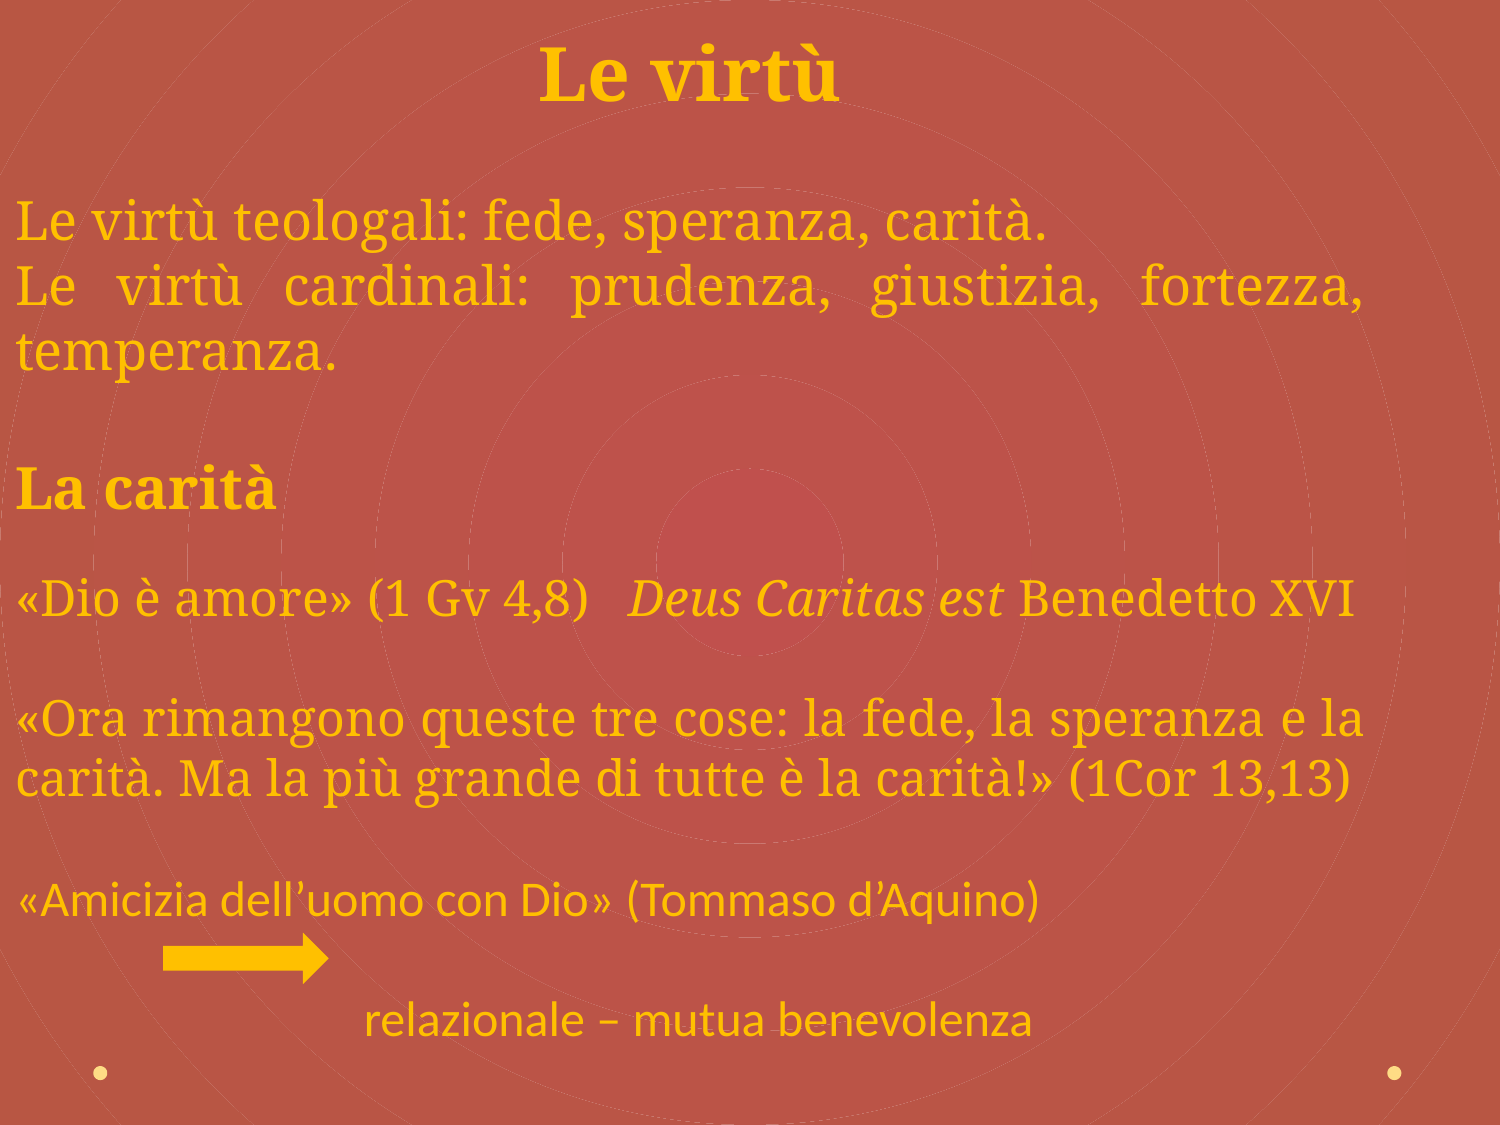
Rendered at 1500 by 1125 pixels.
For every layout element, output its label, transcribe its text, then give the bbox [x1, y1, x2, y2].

text_box [165, 937, 326, 979]
text_box Le virtù Le virtù teologali: fede, speranza, carità. Le virtù cardinali: prudenza, giustizia, fortezza, temperanza. La carità «Dio è amore» (1 Gv 4,8) Deus Caritas est Benedetto XVI «Ora rimangono queste tre cose: la fede, la speranza e la carità. Ma la più grande di tutte è la carità!» (1Cor 13,13) «Amicizia dell’uomo con Dio» (Tommaso d’Aquino) relazionale – mutua benevolenza [0, 19, 1495, 1125]
